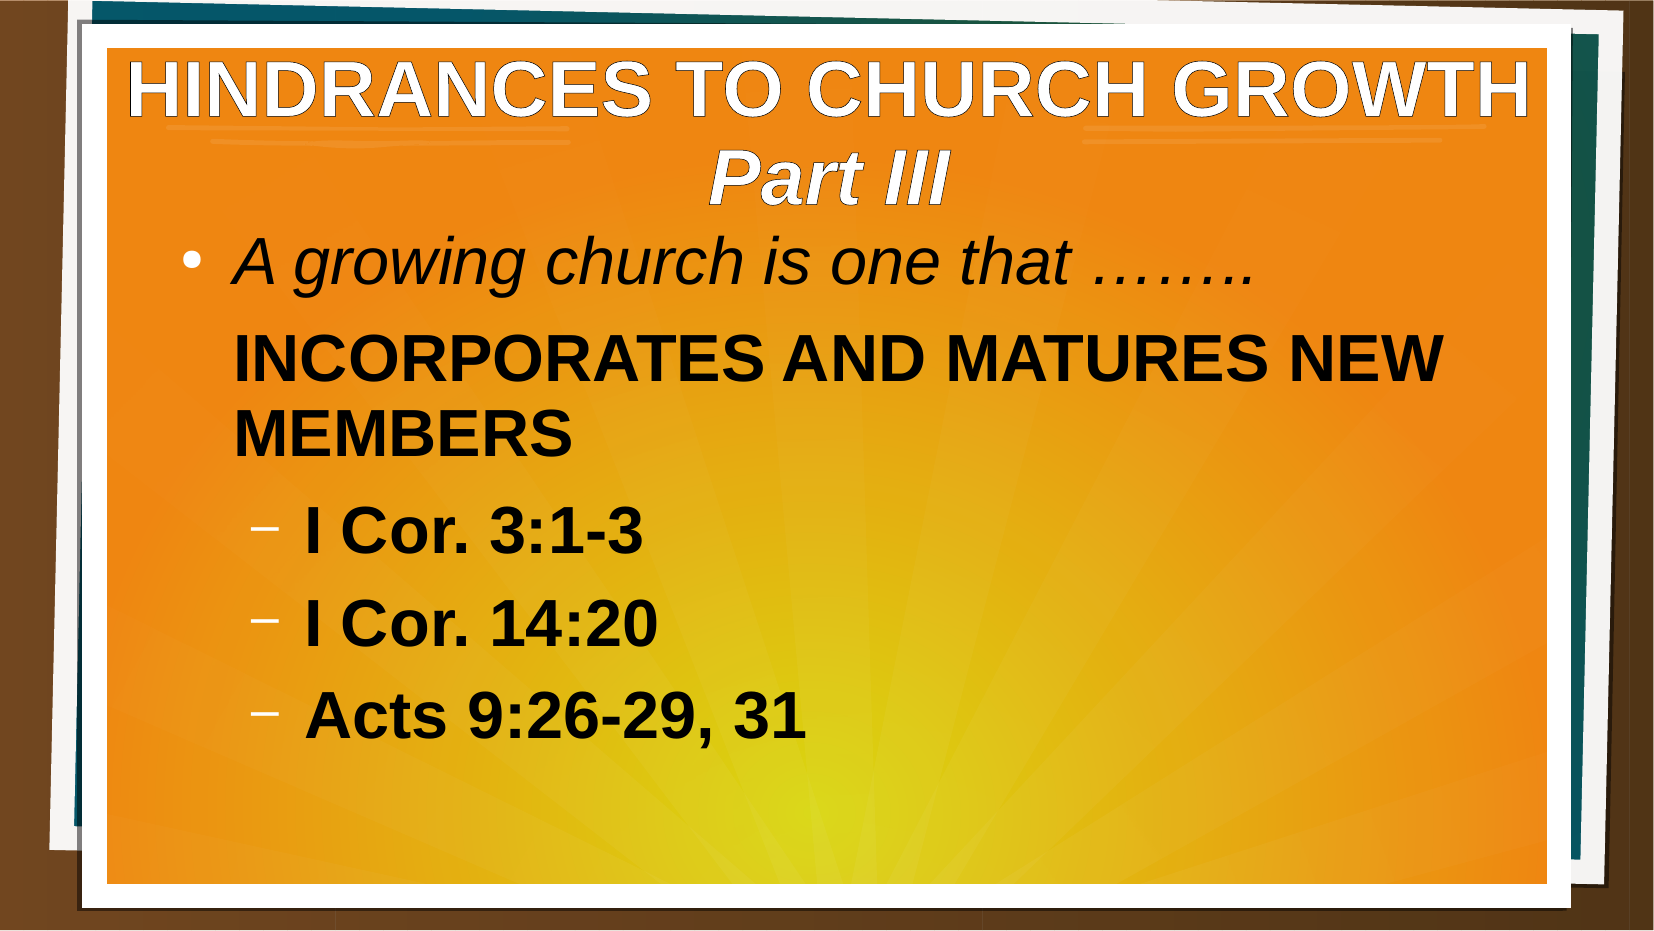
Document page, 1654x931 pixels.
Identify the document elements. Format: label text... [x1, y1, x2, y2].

title HINDRANCES TO CHURCH GROWTH Part III [90, 44, 1591, 222]
list A growing church is one that …….. INCORPORATES AND MATURES NEW MEMBERS I Cor. 3:1-3 I Cor. 14:20 Acts 9:26-29, 31 [162, 224, 1492, 815]
